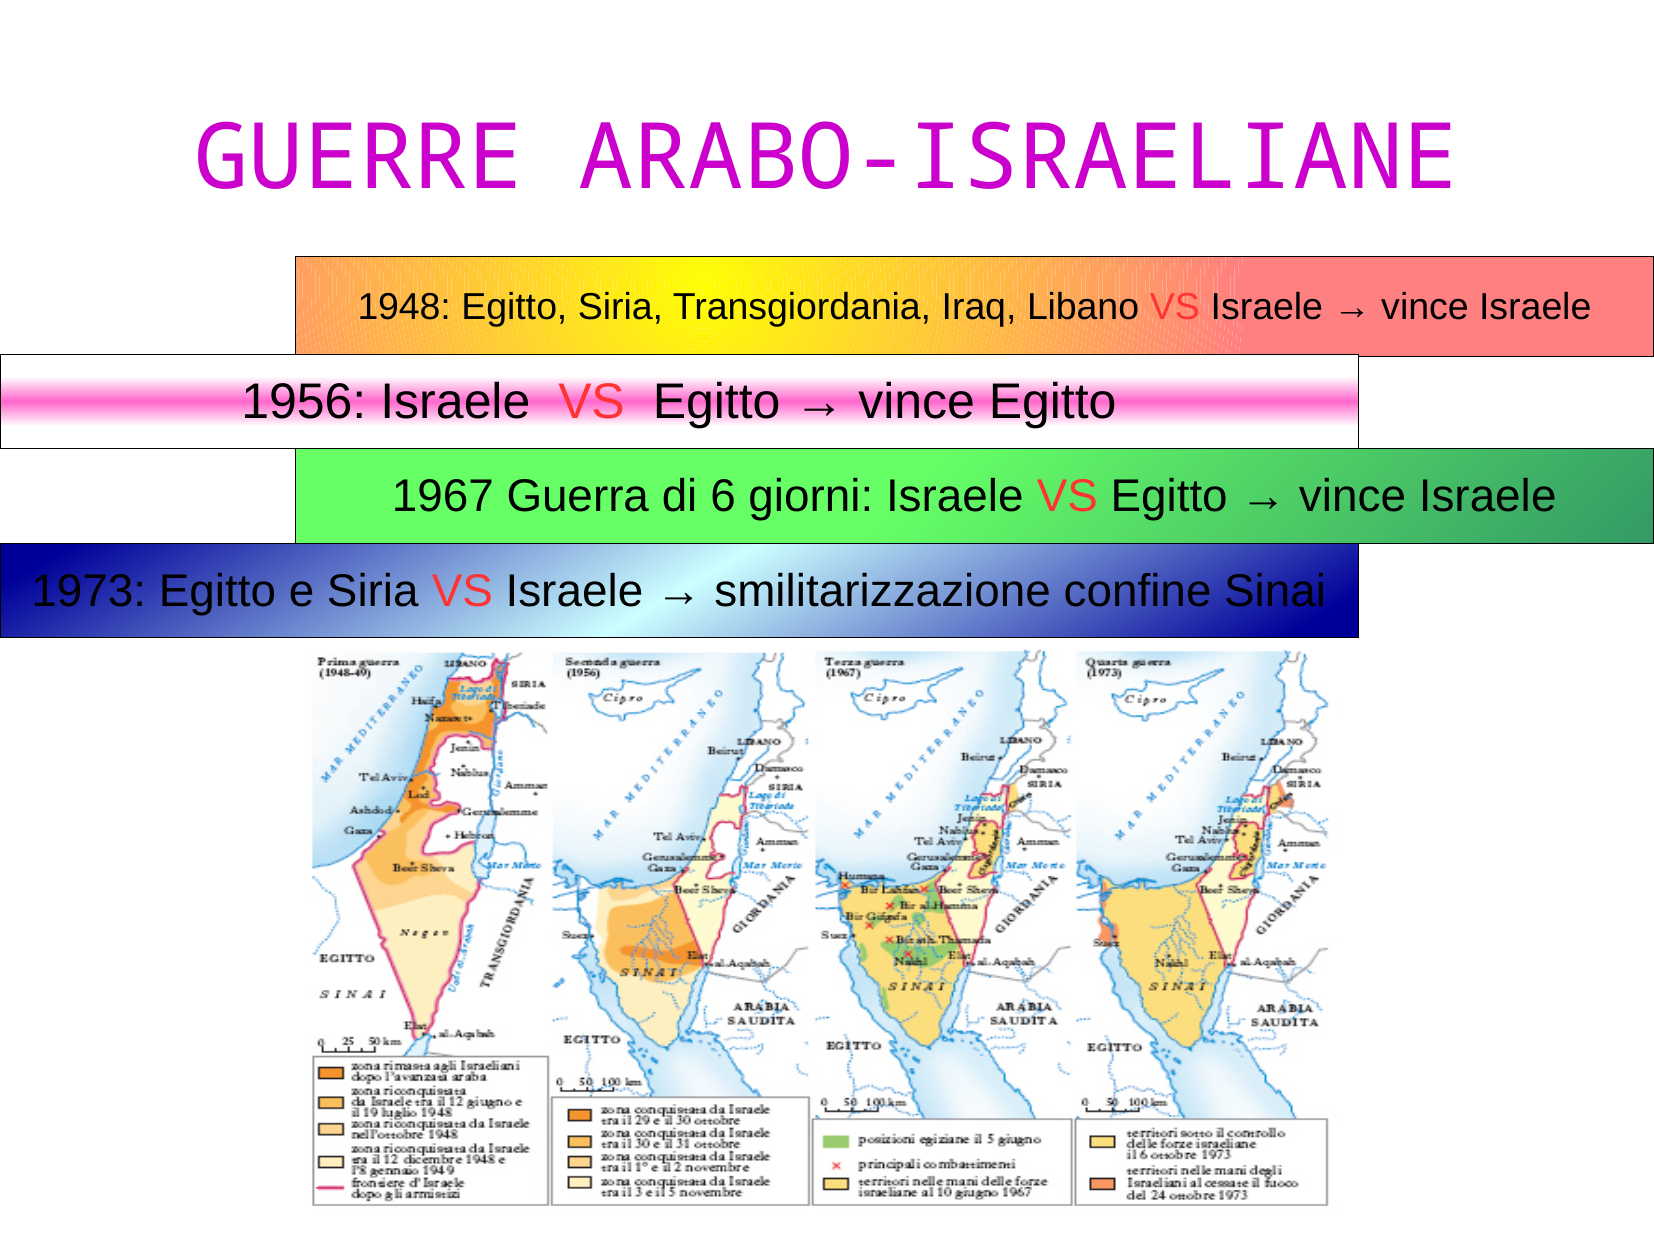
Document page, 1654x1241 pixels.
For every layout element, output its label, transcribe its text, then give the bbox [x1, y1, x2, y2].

title GUERRE ARABO-ISRAELIANE [82, 49, 1571, 257]
text_box 1973: Egitto e Siria VS Israele → smilitarizzazione confine Sinai [0, 543, 1359, 638]
picture [283, 638, 1347, 1217]
text_box 1967 Guerra di 6 giorni: Israele VS Egitto → vince Israele [295, 448, 1654, 544]
text_box 1948: Egitto, Siria, Transgiordania, Iraq, Libano VS Israele → vince Israele [295, 256, 1654, 357]
text_box 1956: Israele VS Egitto → vince Egitto [0, 354, 1359, 449]
